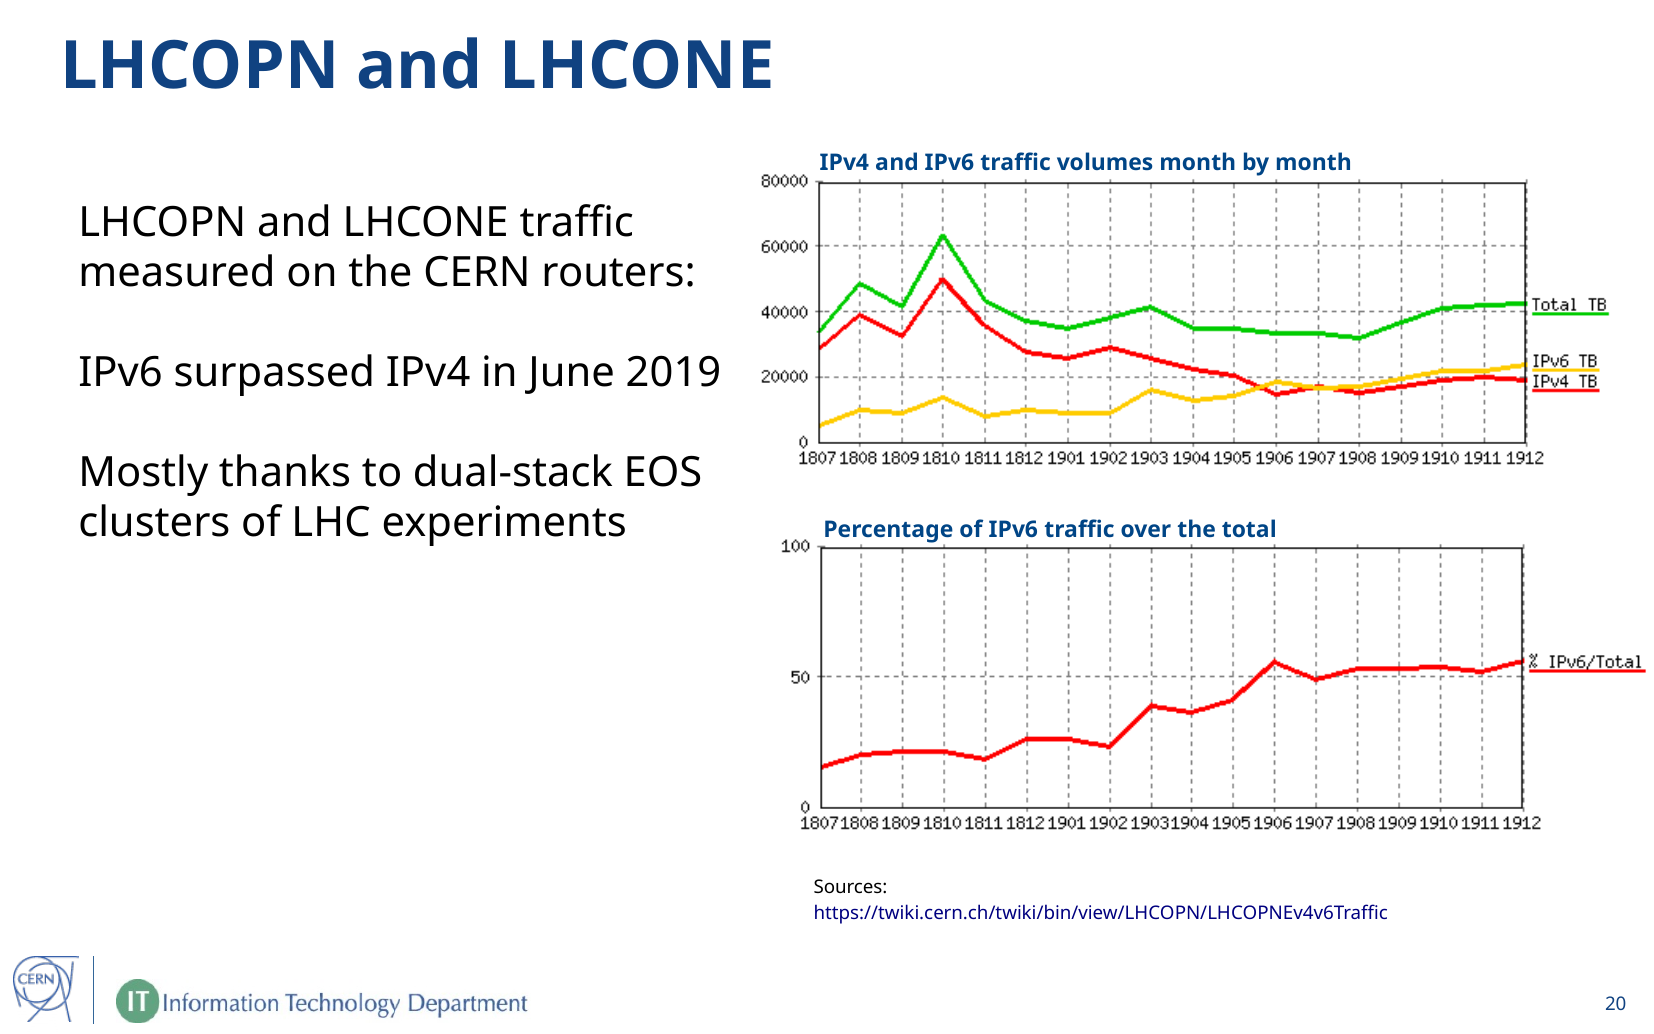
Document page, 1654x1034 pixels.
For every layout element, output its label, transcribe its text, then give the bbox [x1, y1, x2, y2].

text_box IPv4 and IPv6 traffic volumes month by month [798, 138, 1654, 256]
text_box LHCOPN and LHCONE traffic measured on the CERN routers: IPv6 surpassed IPv4 in June 2019 Mostly thanks to dual-stack EOS clusters of LHC experiments [63, 187, 747, 844]
picture [756, 167, 1617, 481]
picture [13, 956, 79, 1032]
picture [776, 532, 1654, 845]
picture [116, 979, 788, 1023]
text_box Sources: https://twiki.cern.ch/twiki/bin/view/LHCOPN/LHCOPNEv4v6Traffic [798, 866, 1527, 984]
title LHCOPN and LHCONE [60, 0, 1528, 138]
text_box Percentage of IPv6 traffic over the total [802, 505, 1654, 623]
